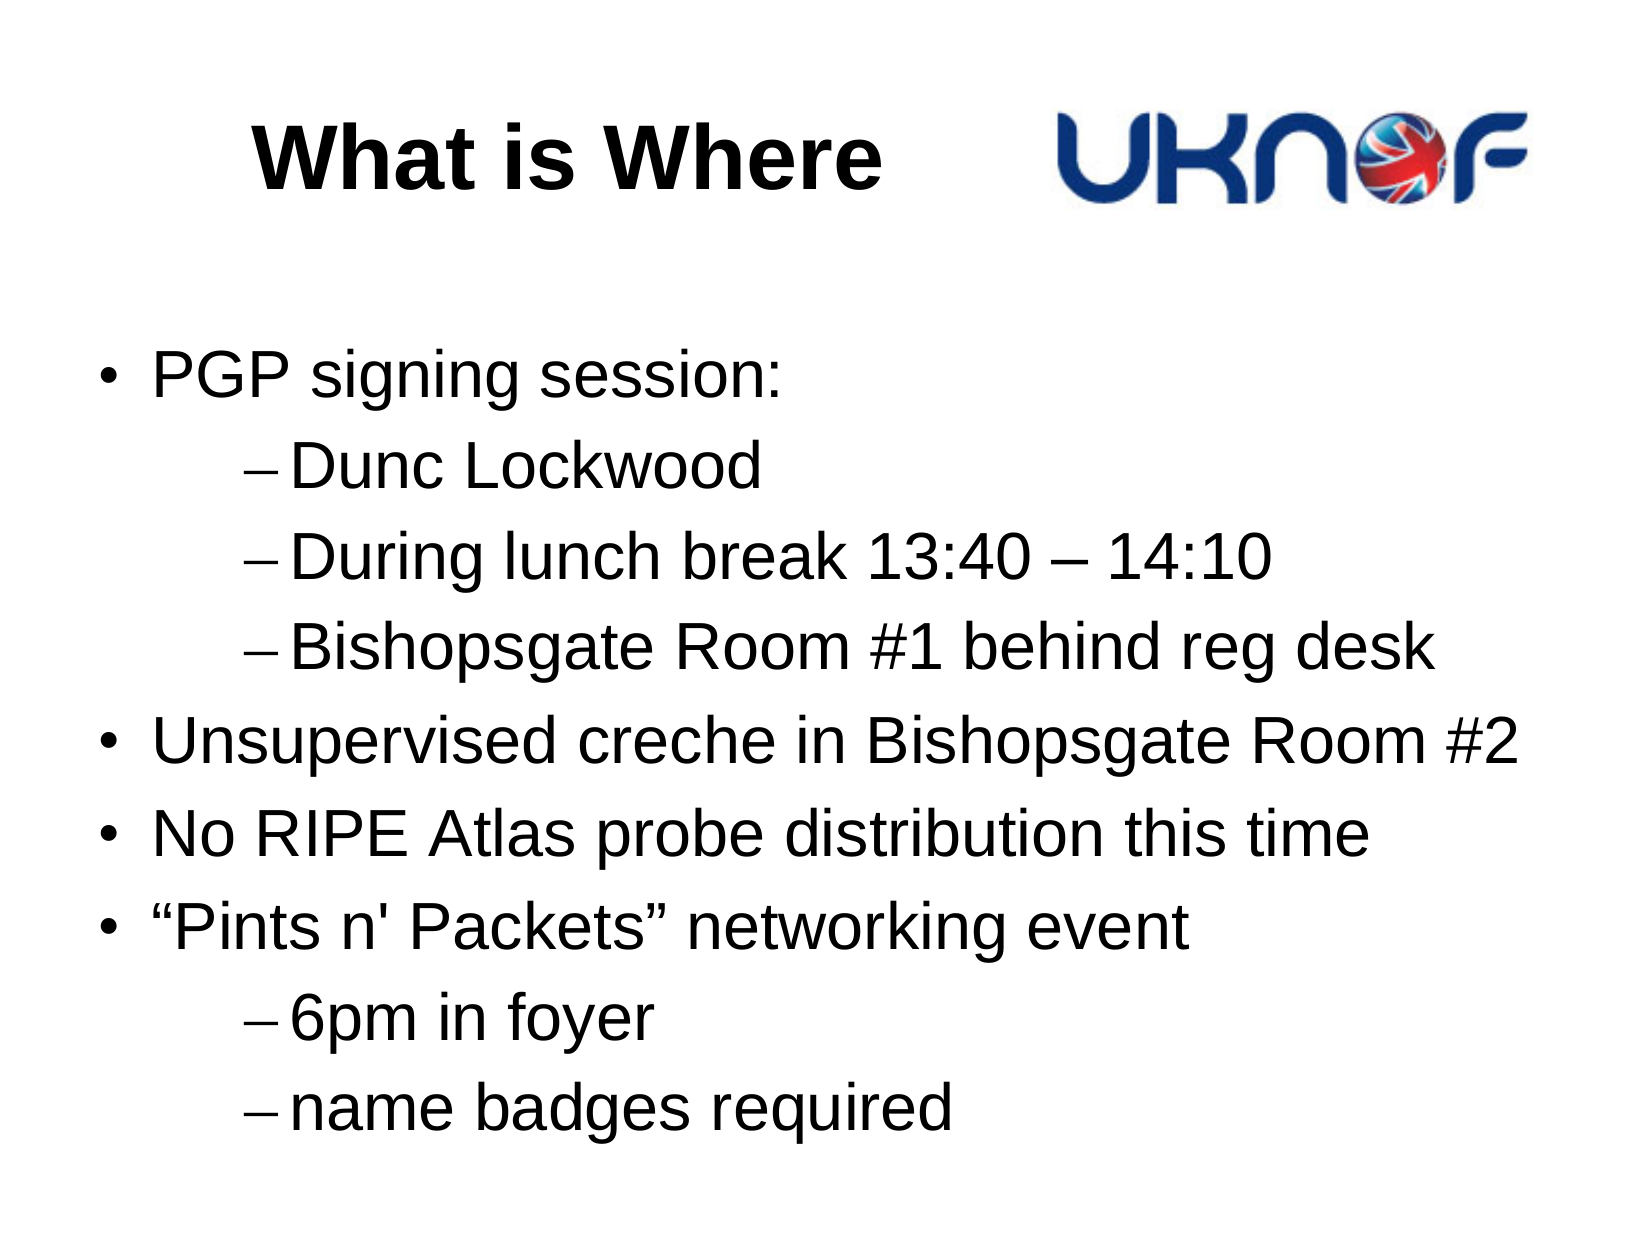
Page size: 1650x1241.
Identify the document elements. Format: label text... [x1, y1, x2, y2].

list PGP signing session: Dunc Lockwood During lunch break 13:40 – 14:10 Bishopsgate Room #1 behind reg desk Unsupervised creche in Bishopsgate Room #2 No RIPE Atlas probe distribution this time “Pints n' Packets” networking event 6pm in foyer name badges required [37, 337, 1538, 1175]
title What is Where [123, 37, 1013, 279]
picture [1050, 93, 1536, 225]
